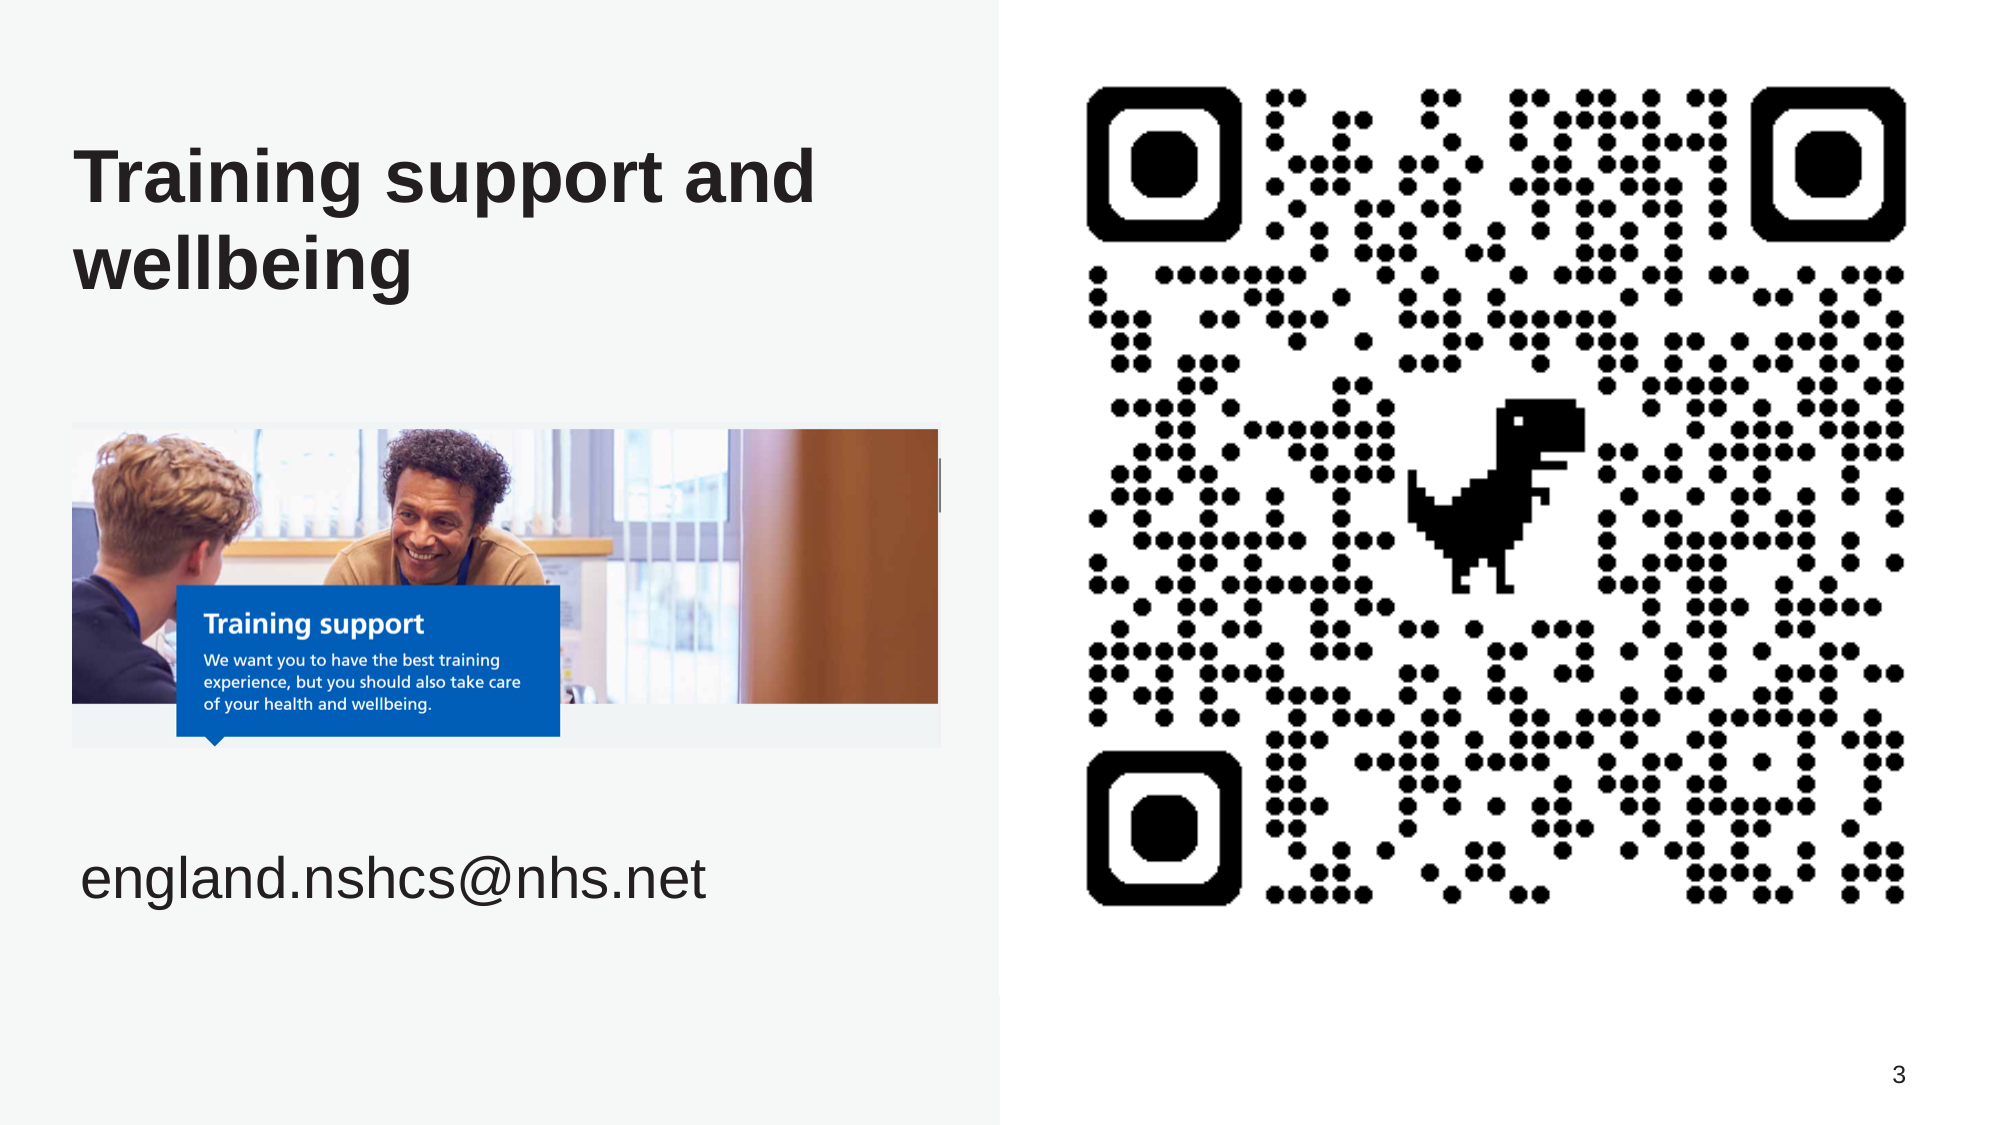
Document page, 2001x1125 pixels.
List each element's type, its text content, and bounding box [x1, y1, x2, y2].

picture [72, 422, 941, 748]
picture [999, 0, 1995, 995]
text_box england.nshcs@nhs.net [65, 832, 934, 919]
title Training support and wellbeing [58, 122, 941, 871]
